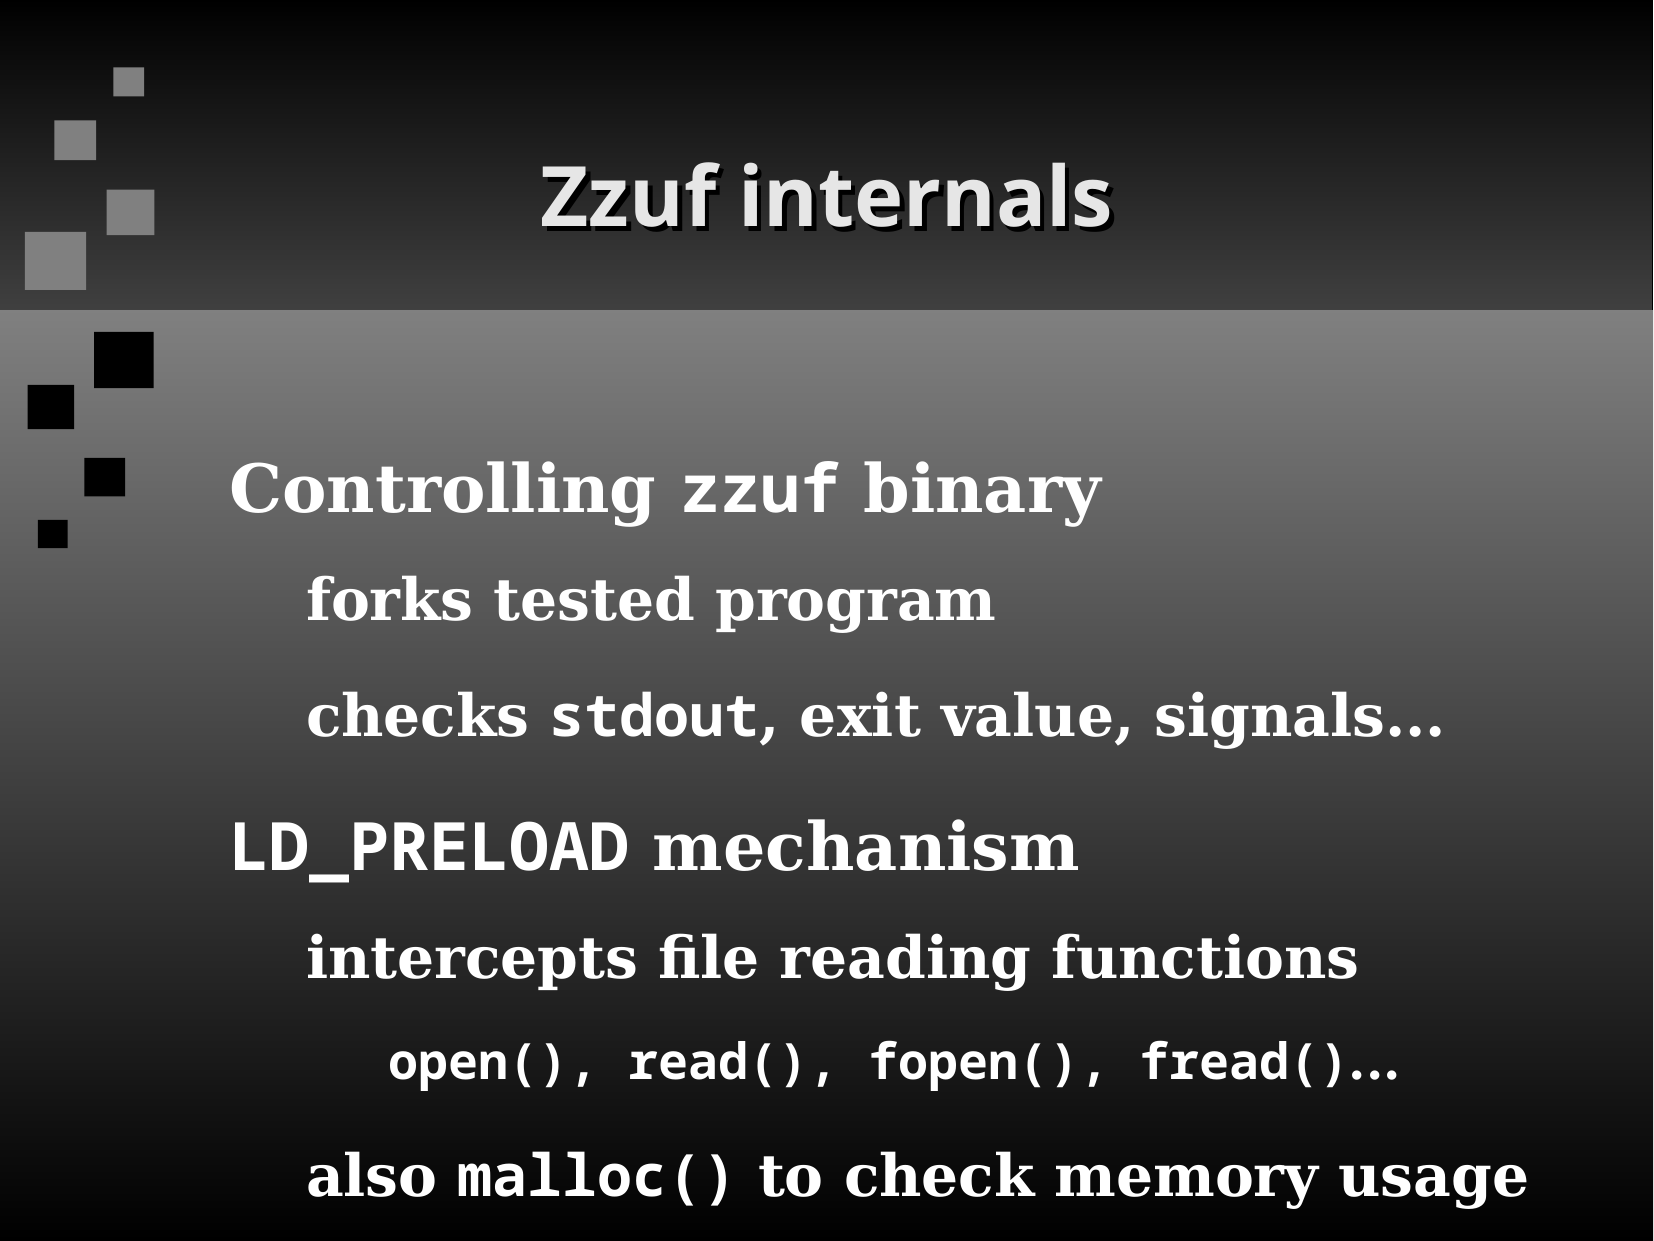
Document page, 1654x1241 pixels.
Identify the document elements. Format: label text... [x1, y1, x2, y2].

title Zzuf internals [121, 91, 1534, 299]
list Controlling zzuf binary forks tested program checks stdout, exit value, signals... LD_PRELOAD mechanism intercepts file reading functions open(), read(), fopen(), fread()... also malloc() to check memory usage [211, 395, 1596, 1185]
